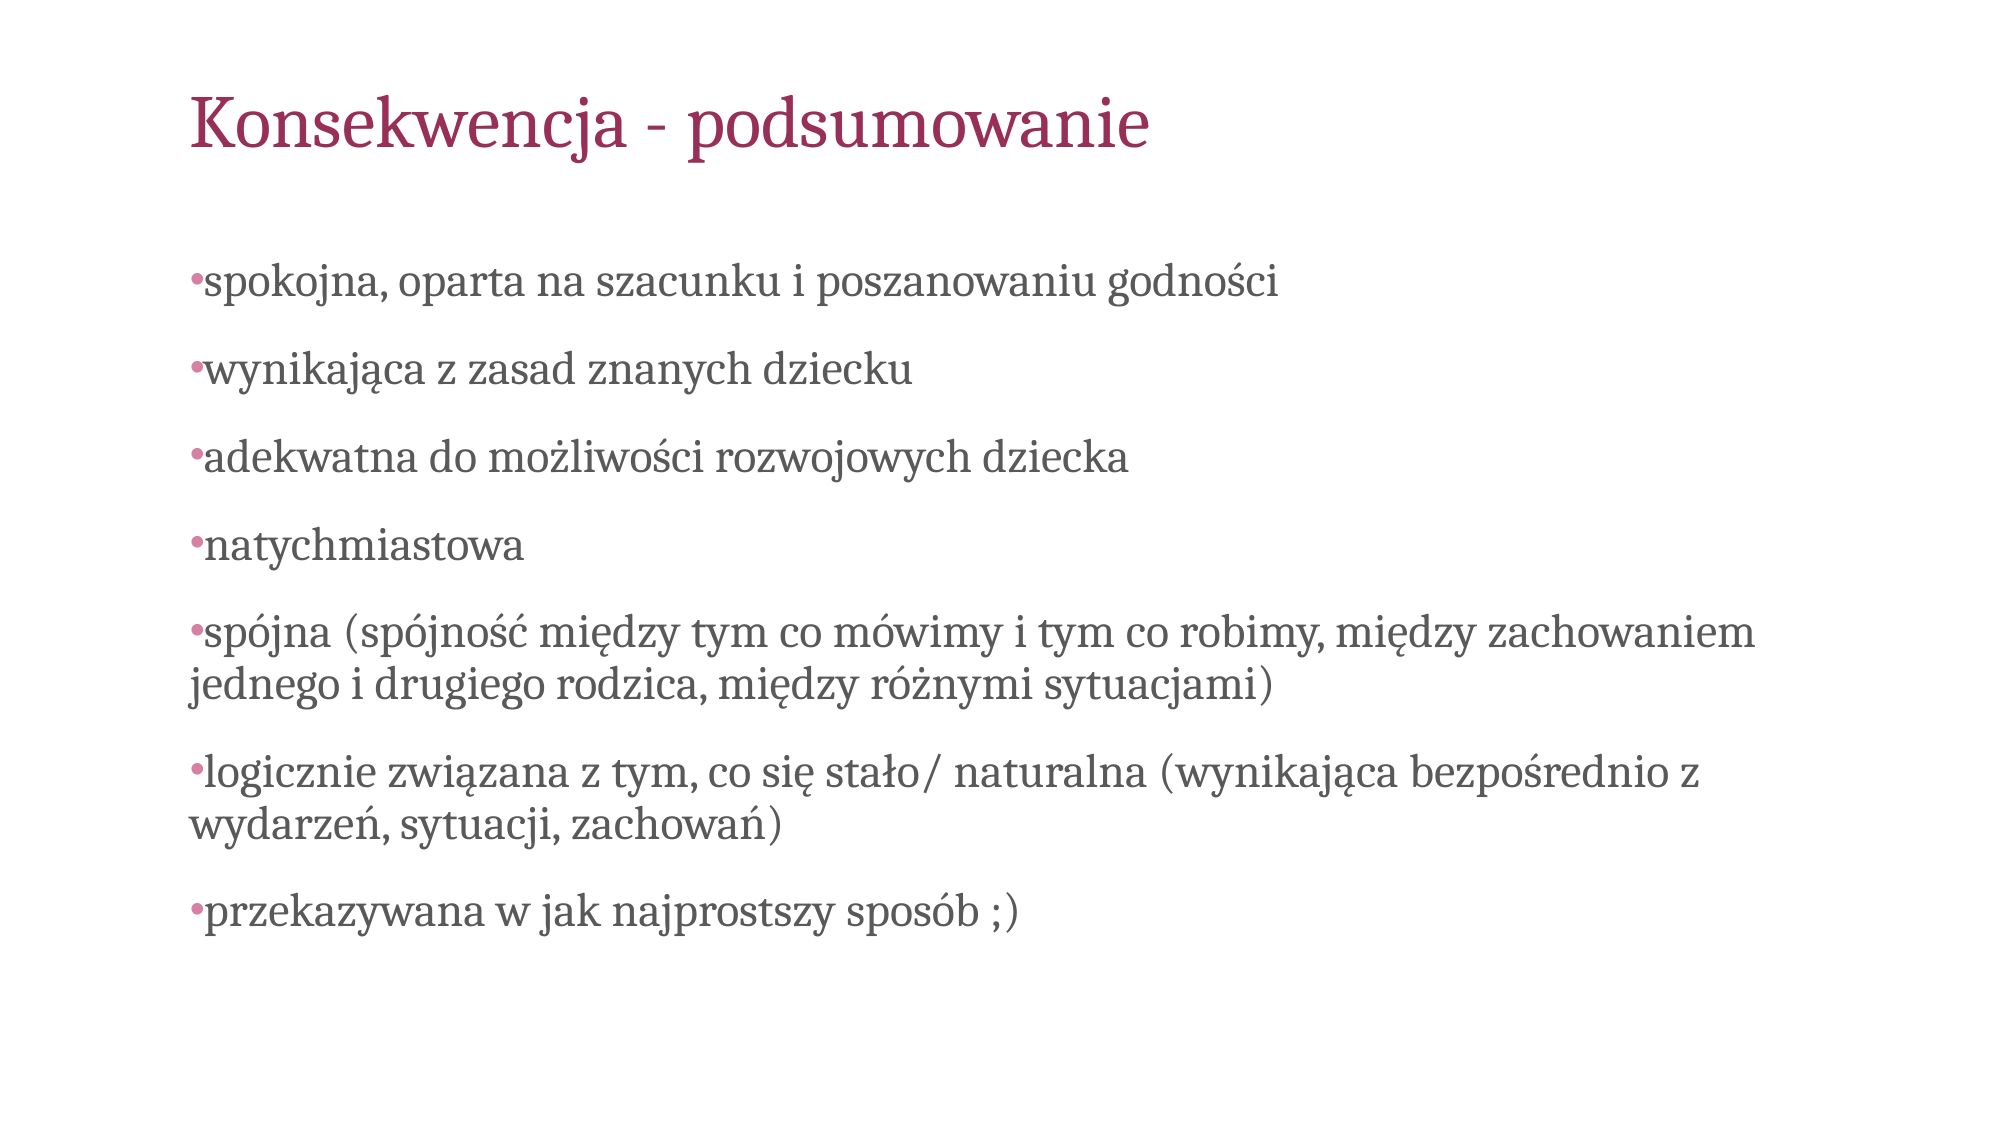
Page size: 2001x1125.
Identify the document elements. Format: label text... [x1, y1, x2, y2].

title Konsekwencja - podsumowanie [174, 75, 1825, 248]
list spokojna, oparta na szacunku i poszanowaniu godności wynikająca z zasad znanych dziecku adekwatna do możliwości rozwojowych dziecka natychmiastowa spójna (spójność między tym co mówimy i tym co robimy, między zachowaniem jednego i drugiego rodzica, między różnymi sytuacjami) logicznie związana z tym, co się stało/ naturalna (wynikająca bezpośrednio z wydarzeń, sytuacji, zachowań) przekazywana w jak najprostszy sposób ;) [174, 248, 1825, 948]
